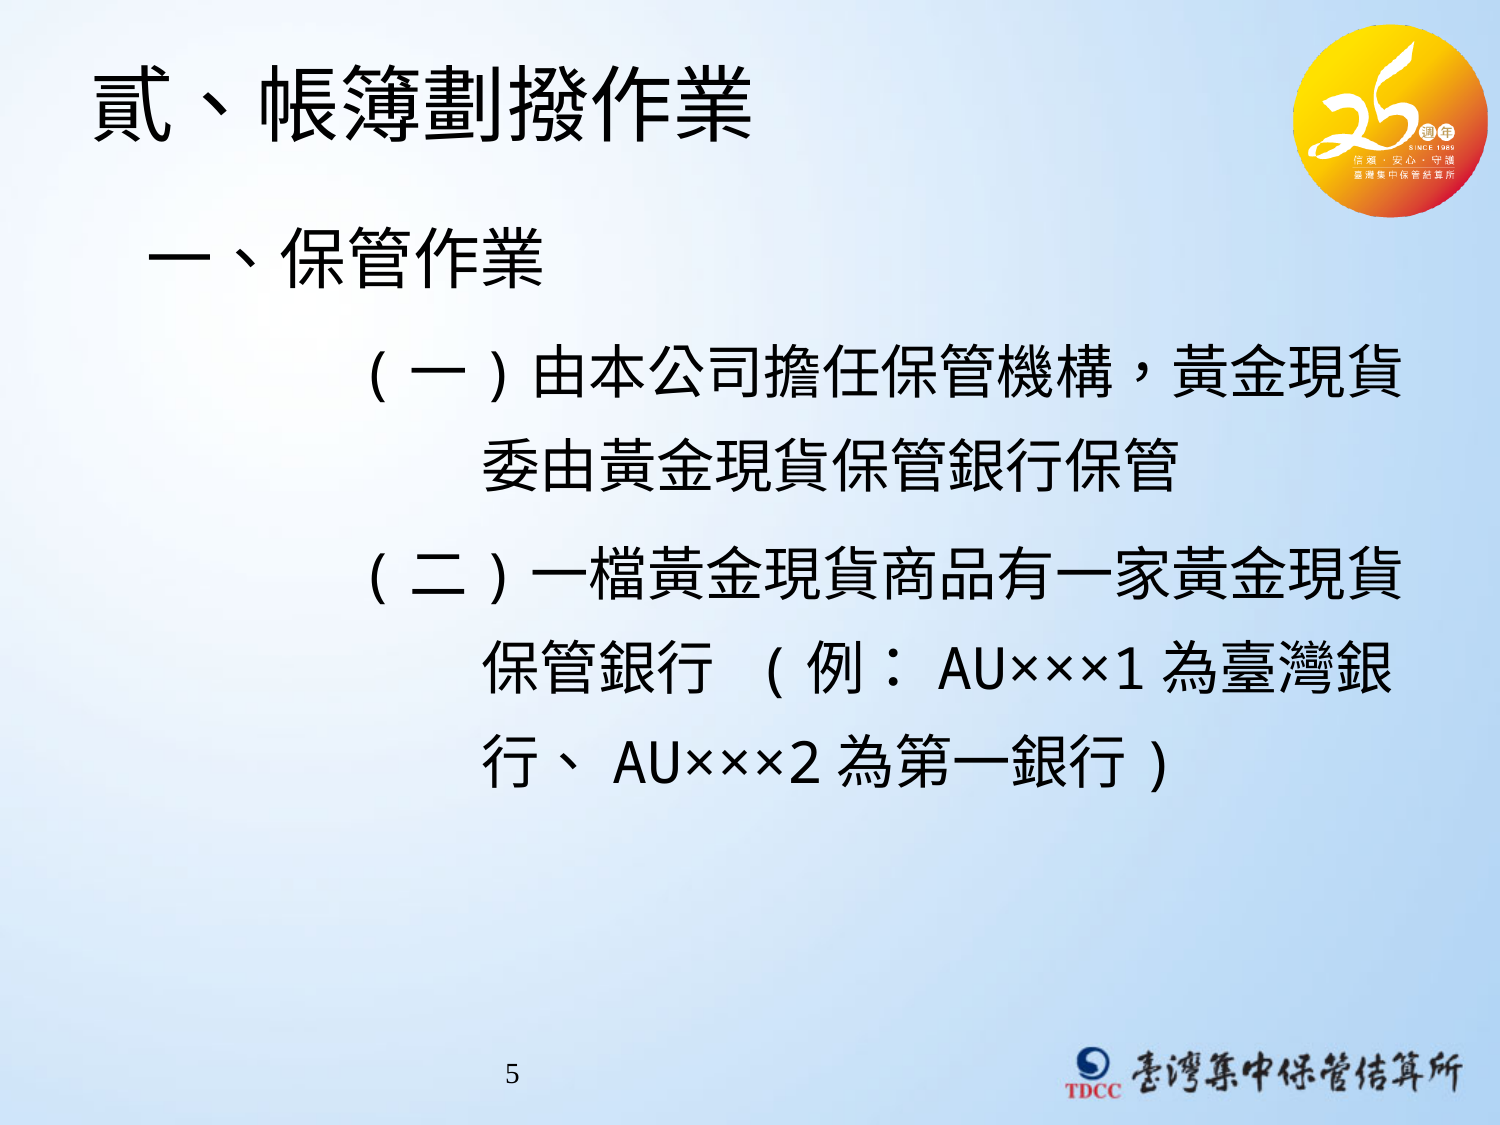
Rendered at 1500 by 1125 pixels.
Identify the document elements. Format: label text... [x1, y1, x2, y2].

title 貳、帳簿劃撥作業 [75, 45, 1426, 173]
list 一、保管作業 (一)由本公司擔任保管機構，黃金現貨委由黃金現貨保管銀行保管 (二)一檔黃金現貨商品有一家黃金現貨保管銀行 (例：AU×××1為臺灣銀行、AU×××2為第一銀行) [75, 195, 1426, 993]
text_box [490, 1046, 841, 1125]
